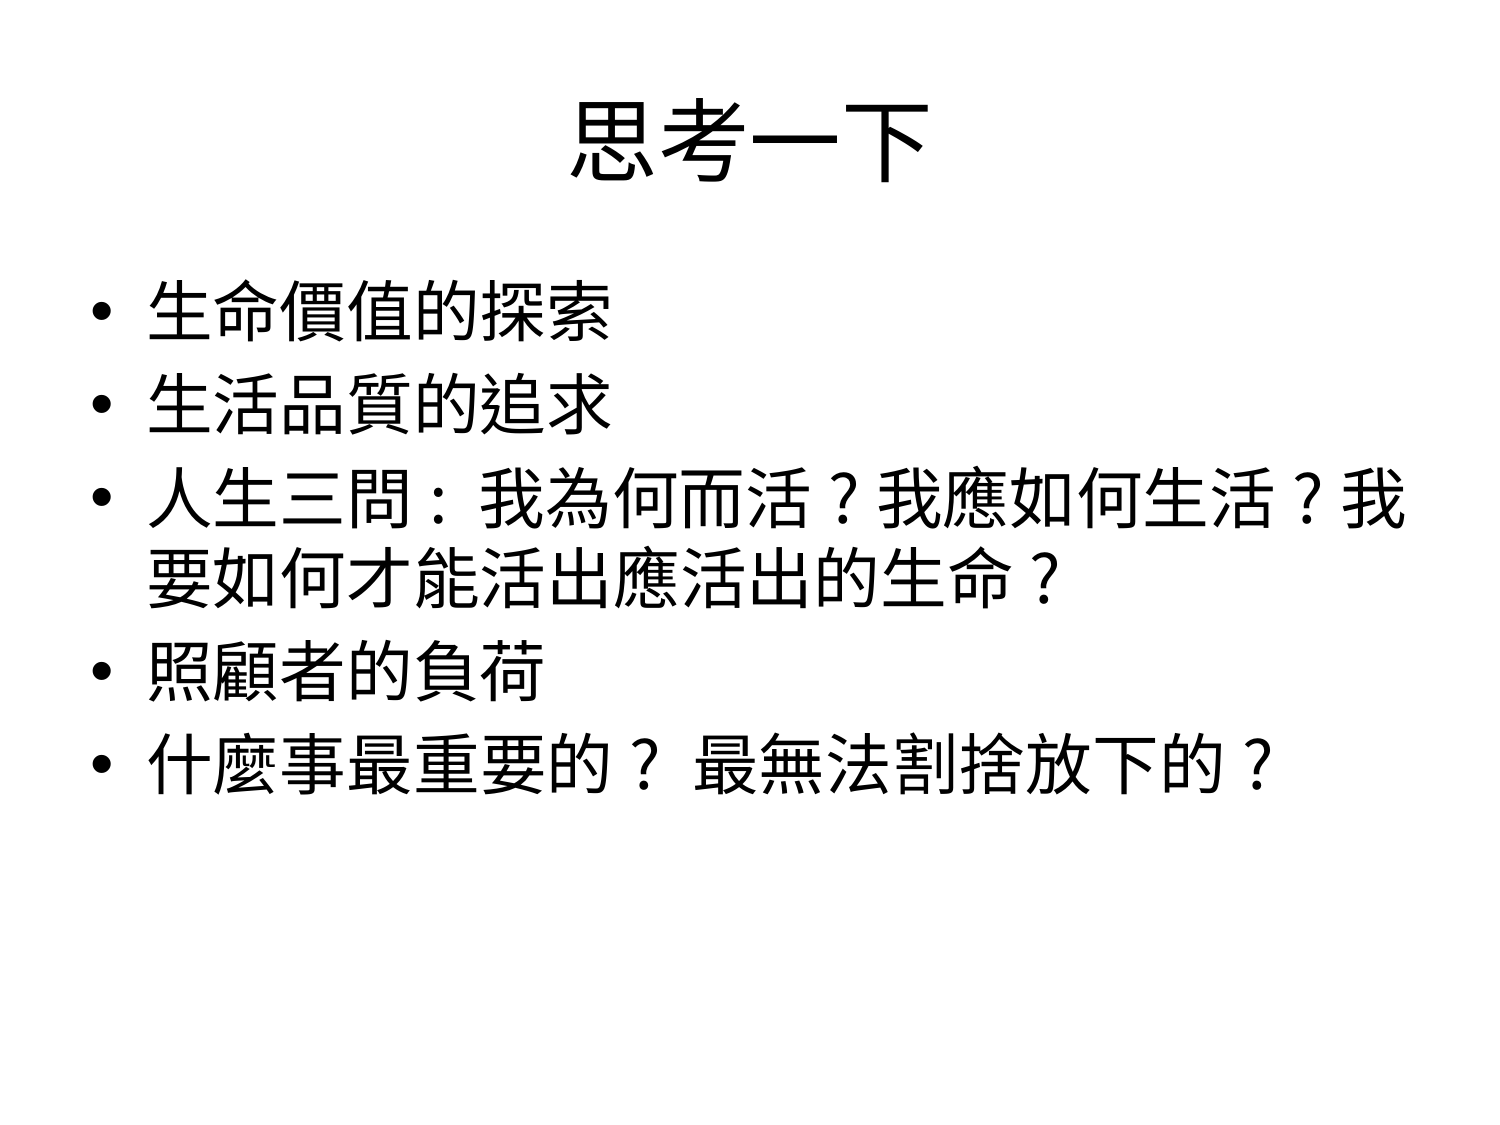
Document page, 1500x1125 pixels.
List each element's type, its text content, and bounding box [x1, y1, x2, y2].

list 生命價值的探索 生活品質的追求 人生三問: 我為何而活?我應如何生活?我要如何才能活出應活出的生命? 照顧者的負荷 什麼事最重要的? 最無法割捨放下的? [75, 262, 1425, 1005]
title 思考一下 [75, 45, 1425, 233]
